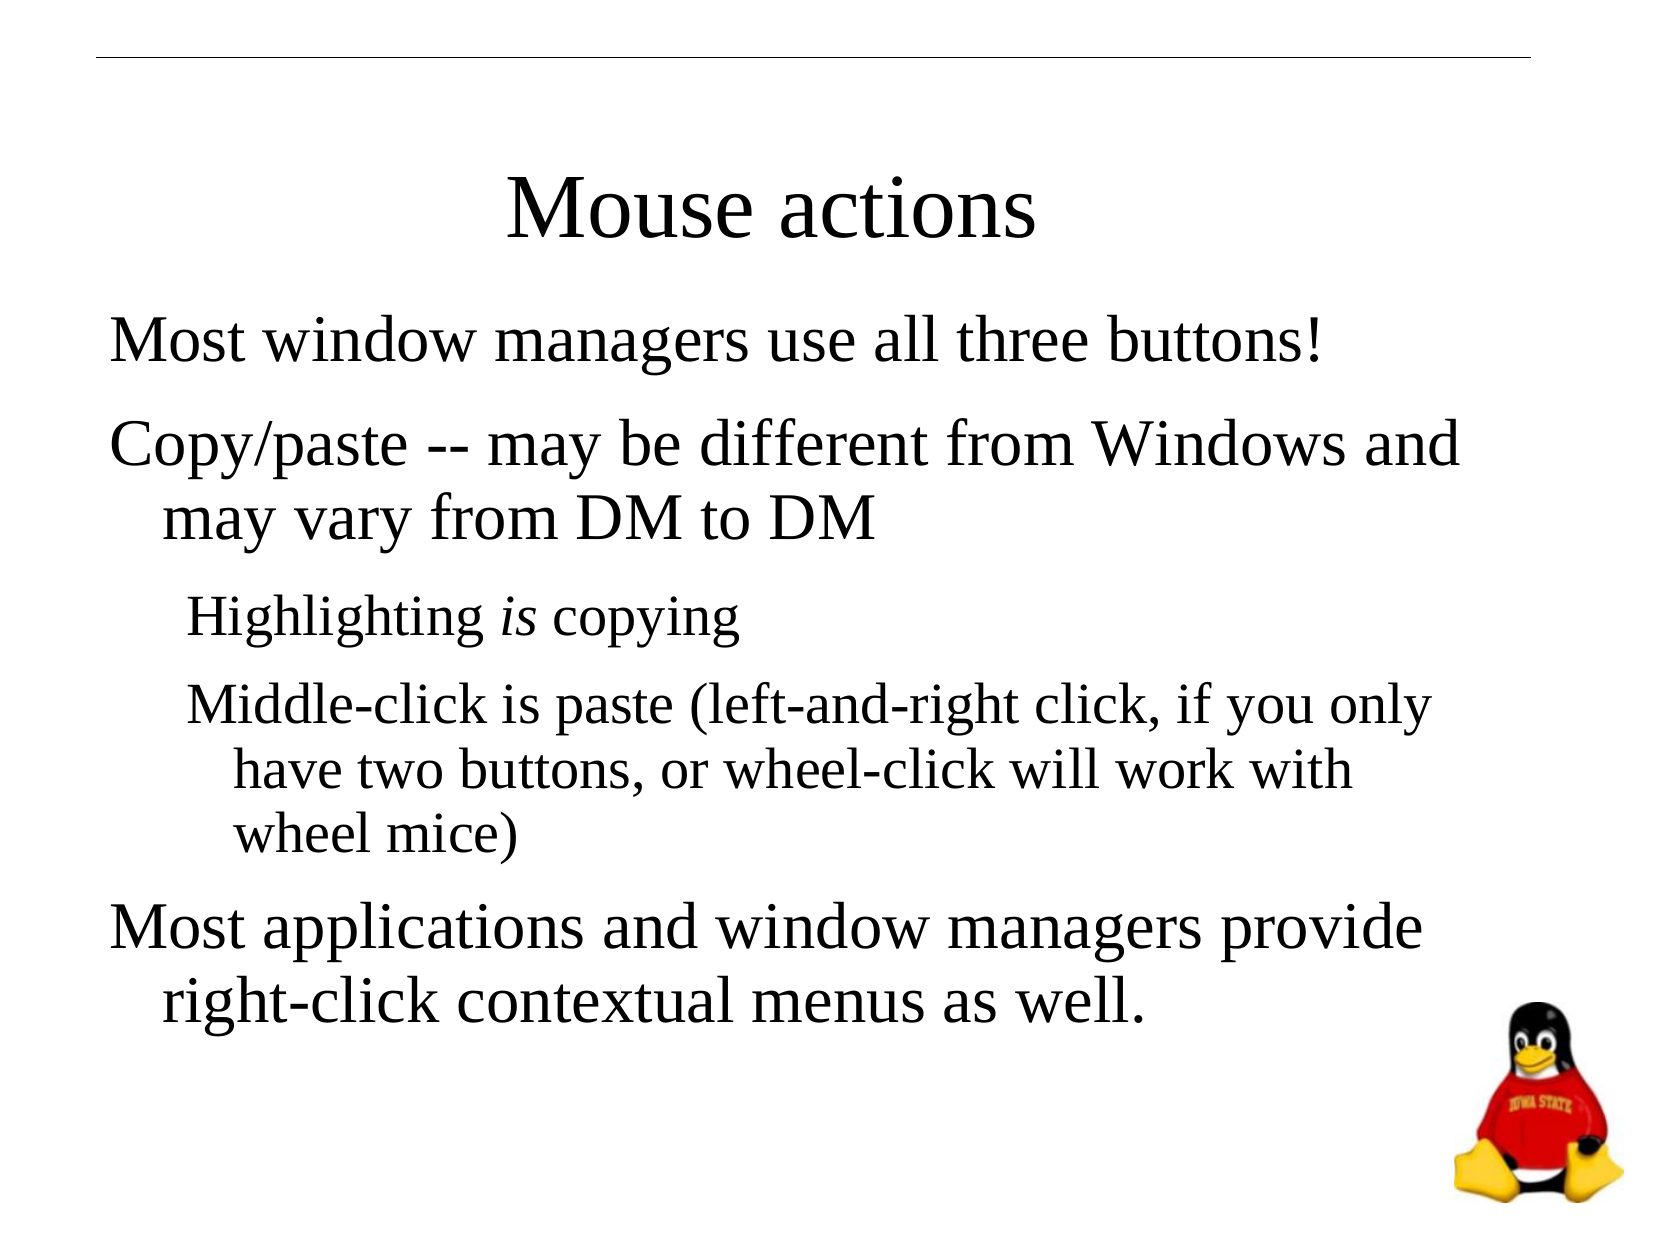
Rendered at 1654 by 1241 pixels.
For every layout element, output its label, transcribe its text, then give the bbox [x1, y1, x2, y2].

list Most window managers use all three buttons! Copy/paste -- may be different from Windows and may vary from DM to DM Highlighting is copying Middle-click is paste (left-and-right click, if you only have two buttons, or wheel-click will work with wheel mice) Most applications and window managers provide right-click contextual menus as well. [91, 302, 1504, 1195]
title Mouse actions [66, 102, 1479, 310]
picture [1454, 1002, 1624, 1203]
